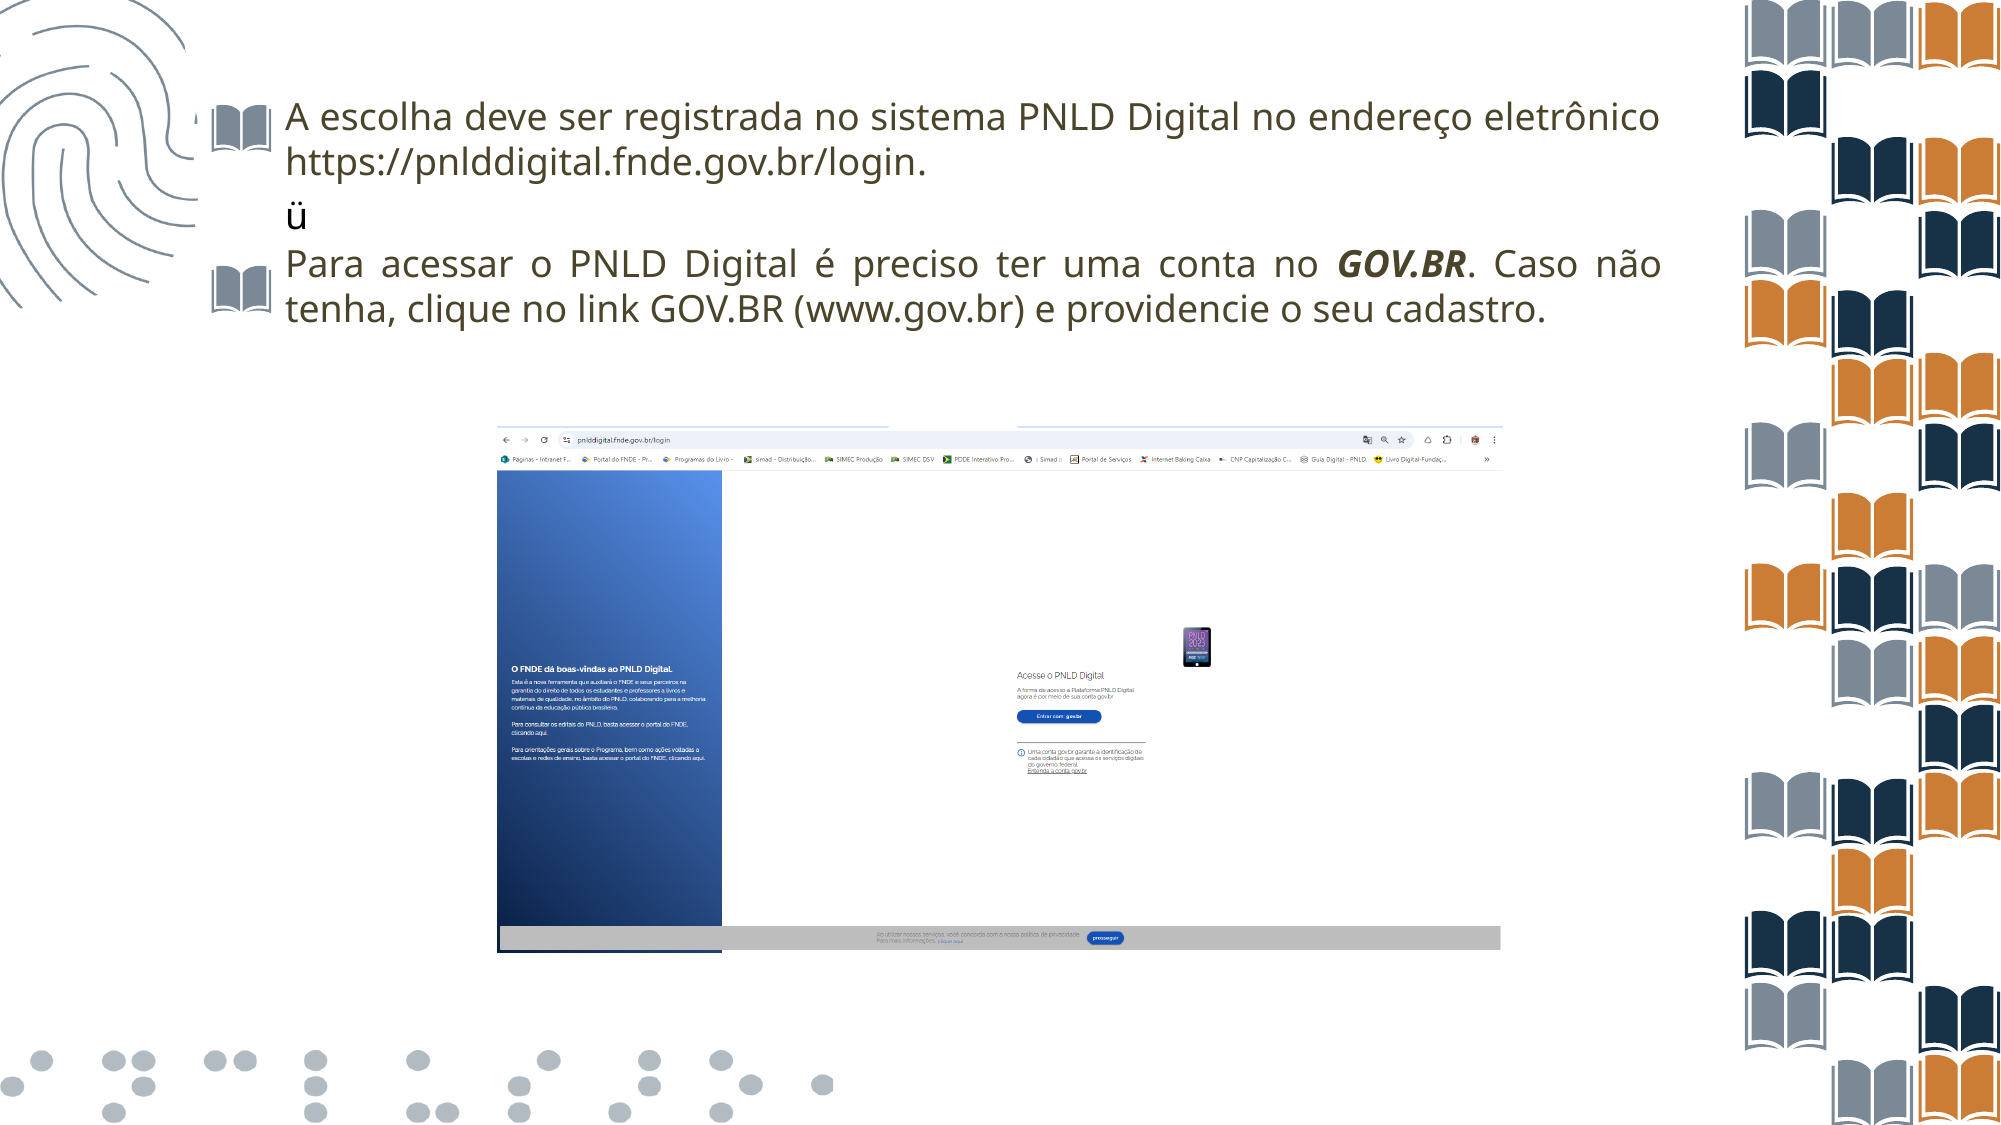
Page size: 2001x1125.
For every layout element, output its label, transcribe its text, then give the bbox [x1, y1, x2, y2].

text_box [1918, 561, 2000, 841]
text_box [1918, 349, 2000, 492]
text_box [1744, 419, 1827, 491]
text_box [1831, 0, 1914, 69]
text_box [1918, 134, 2000, 206]
text_box [211, 102, 270, 153]
text_box [0, 1050, 834, 1123]
text_box [1744, 0, 1827, 139]
text_box [1831, 563, 1914, 635]
text_box [1831, 489, 1914, 561]
text_box [1744, 907, 1827, 1051]
text_box A escolha deve ser registrada no sistema PNLD Digital no endereço eletrônico https://pnlddigital.fnde.gov.br/login. Para acessar o PNLD Digital é preciso ter uma conta no GOV.BR. Caso não tenha, clique no link GOV.BR (www.gov.br) e providencie o seu cadastro. [270, 85, 1699, 374]
text_box [1918, 982, 2000, 1123]
picture [497, 426, 1503, 953]
text_box [1744, 560, 1827, 632]
text_box [1744, 206, 1827, 348]
text_box [1831, 636, 1914, 708]
text_box [1918, 207, 2000, 279]
text_box [1831, 287, 1914, 427]
text_box [1831, 133, 1914, 205]
text_box [1831, 1056, 1914, 1125]
text_box [1918, 0, 2000, 71]
text_box [1744, 769, 1827, 840]
text_box [0, 0, 270, 314]
text_box [1831, 775, 1914, 984]
